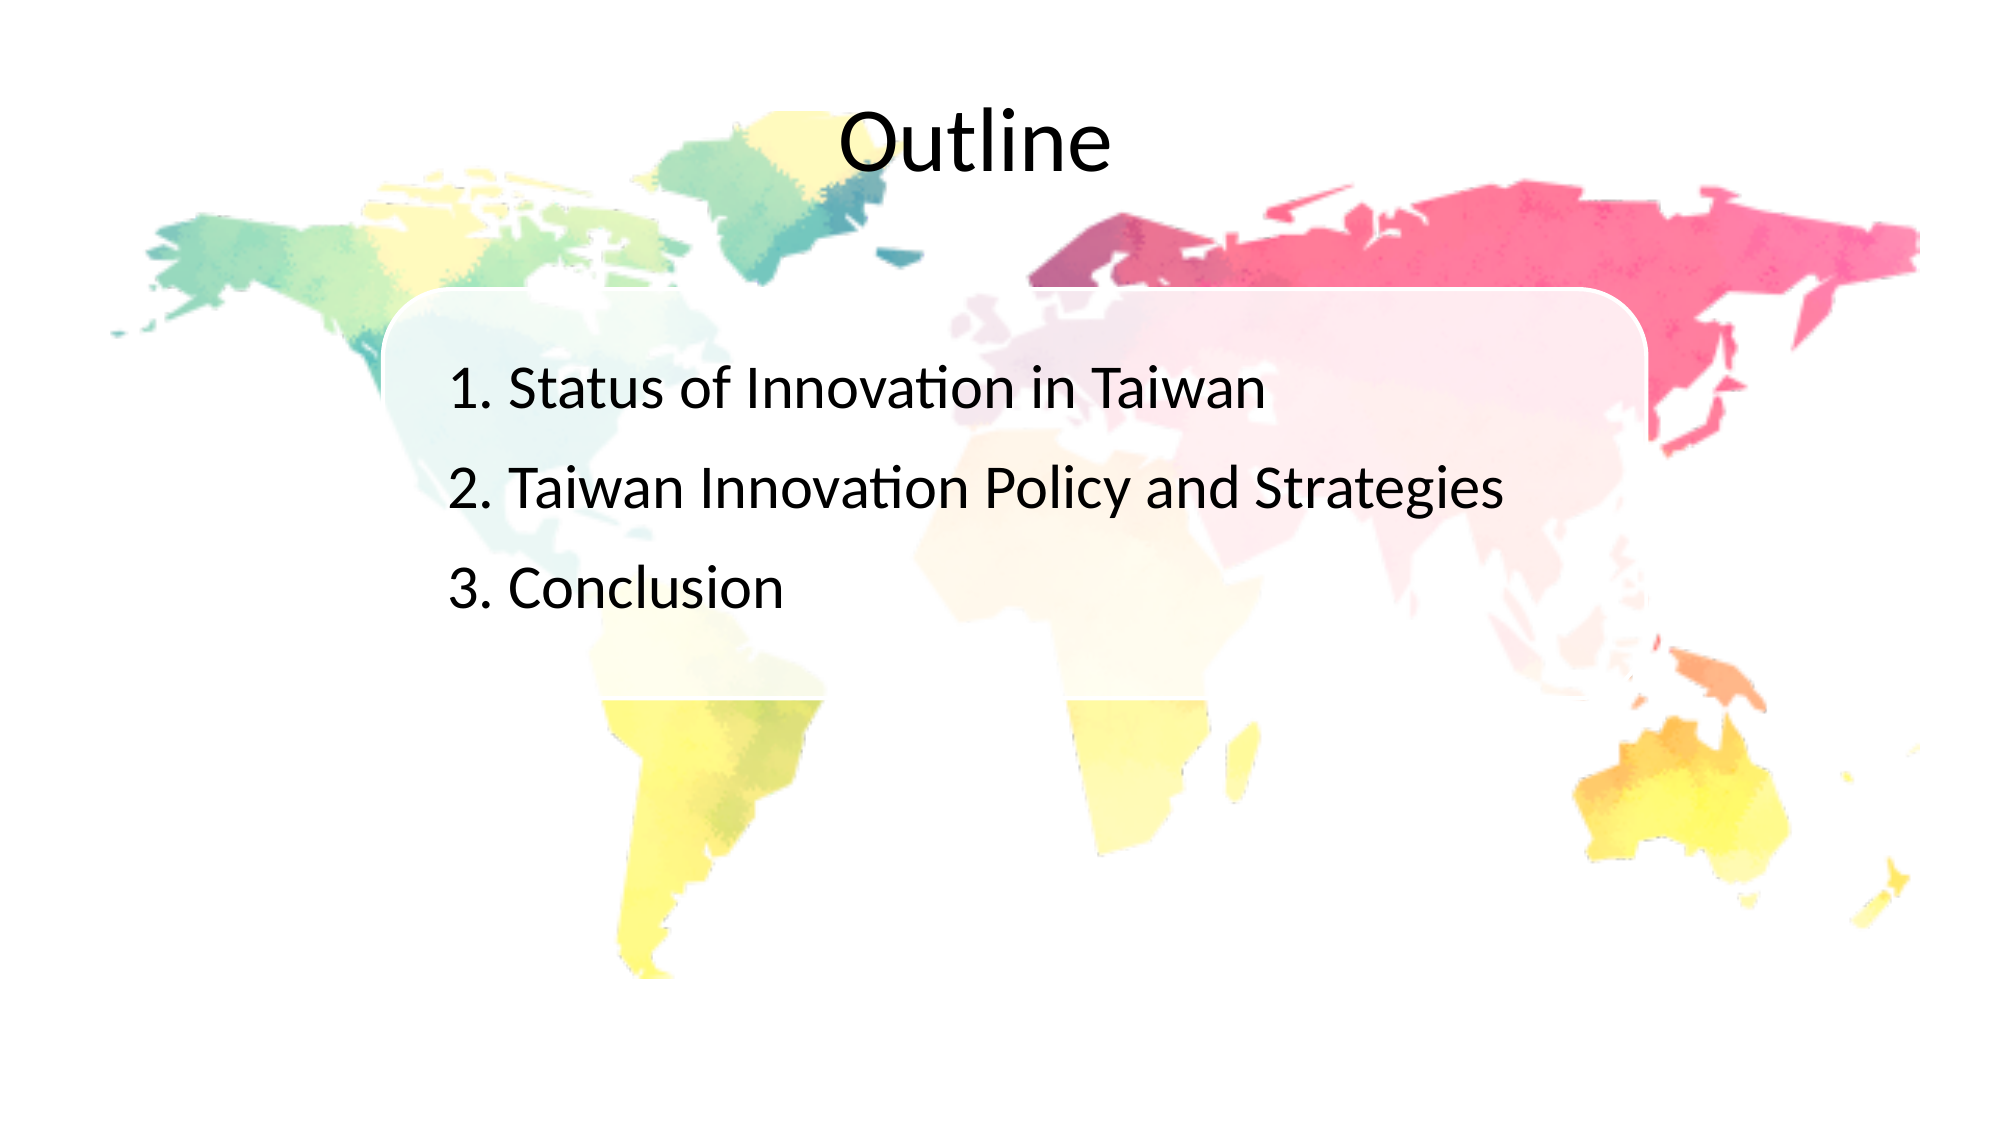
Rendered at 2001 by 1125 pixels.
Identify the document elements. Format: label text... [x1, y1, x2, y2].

text_box 1. Status of Innovation in Taiwan 2. Taiwan Innovation Policy and Strategies 3. Conclusion [419, 339, 1870, 678]
picture [110, 111, 1920, 979]
text_box Outline [75, 41, 1876, 229]
text_box [382, 289, 1644, 699]
